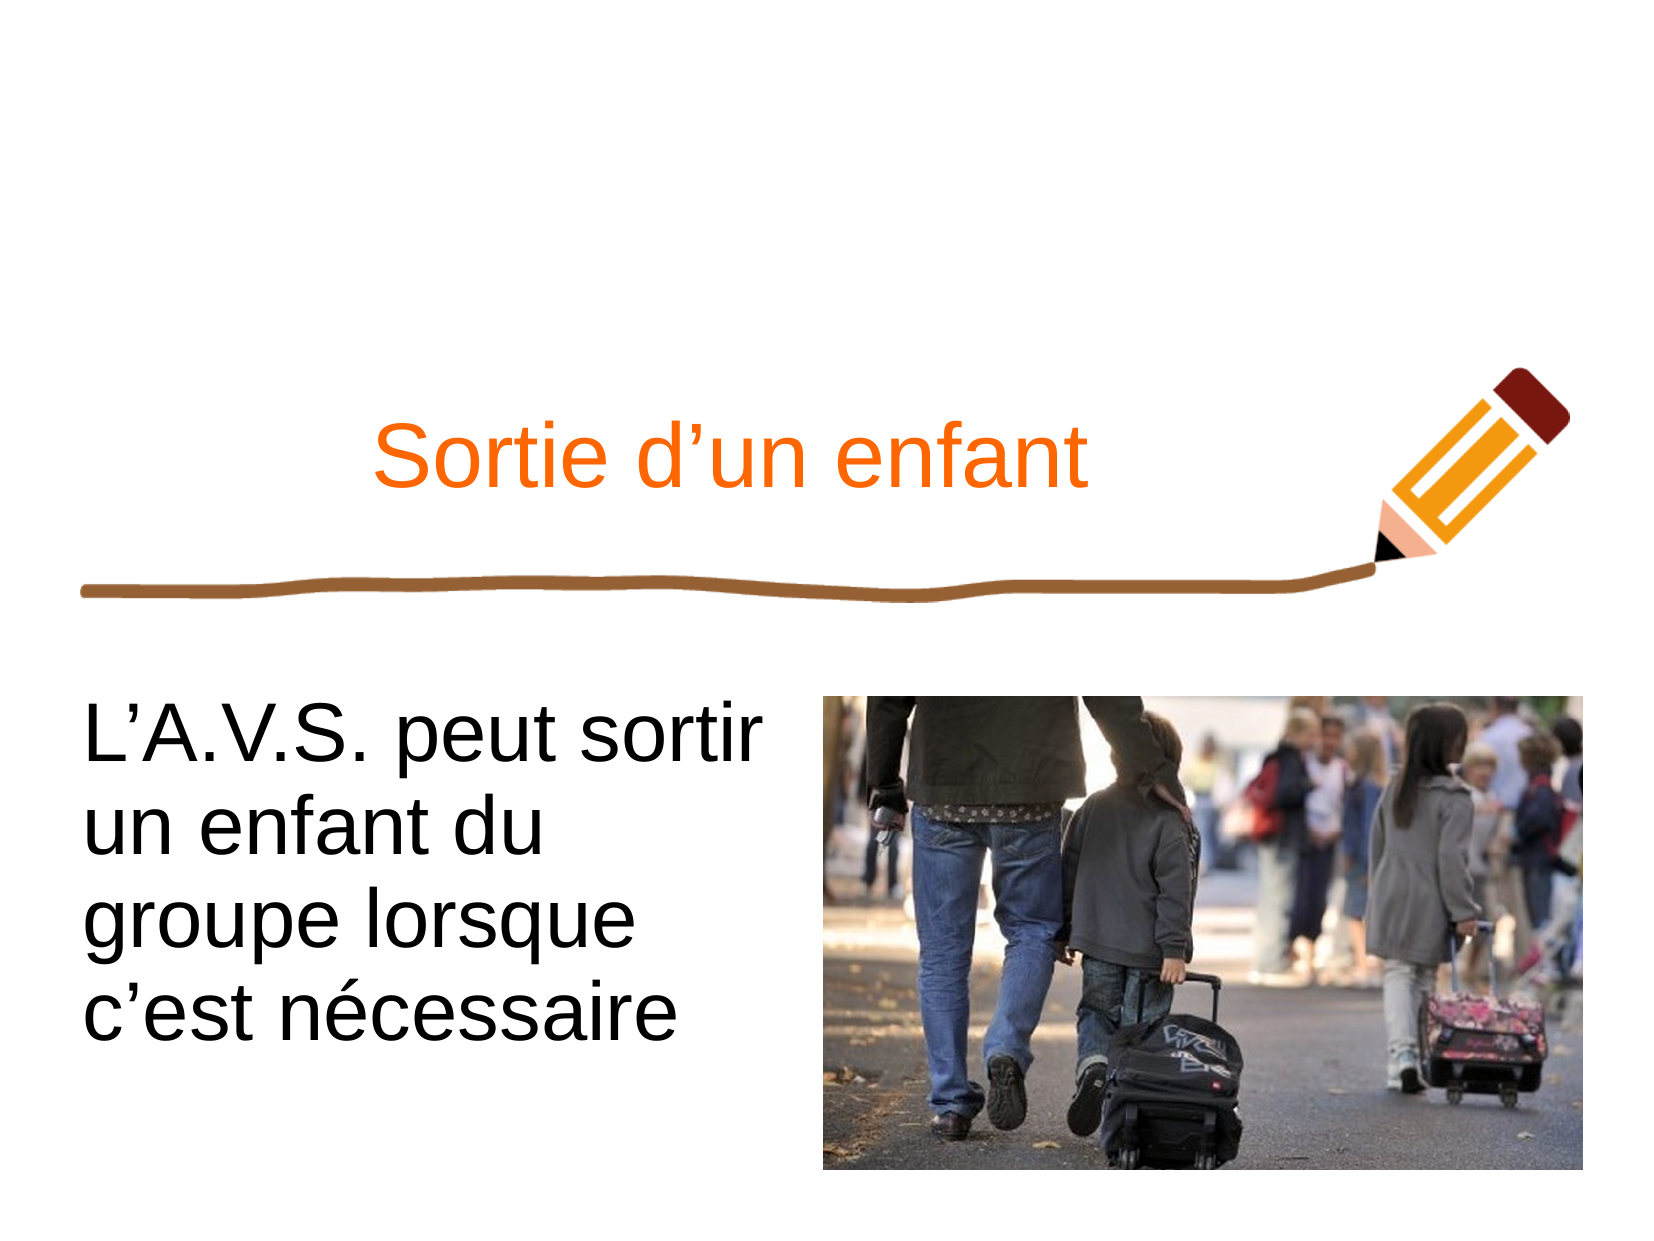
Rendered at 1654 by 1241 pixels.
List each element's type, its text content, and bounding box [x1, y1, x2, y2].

picture [80, 367, 1570, 603]
title Sortie d’un enfant [82, 352, 1379, 560]
picture [823, 696, 1583, 1170]
list L’A.V.S. peut sortir un enfant du groupe lorsque c’est nécessaire [82, 685, 809, 1177]
